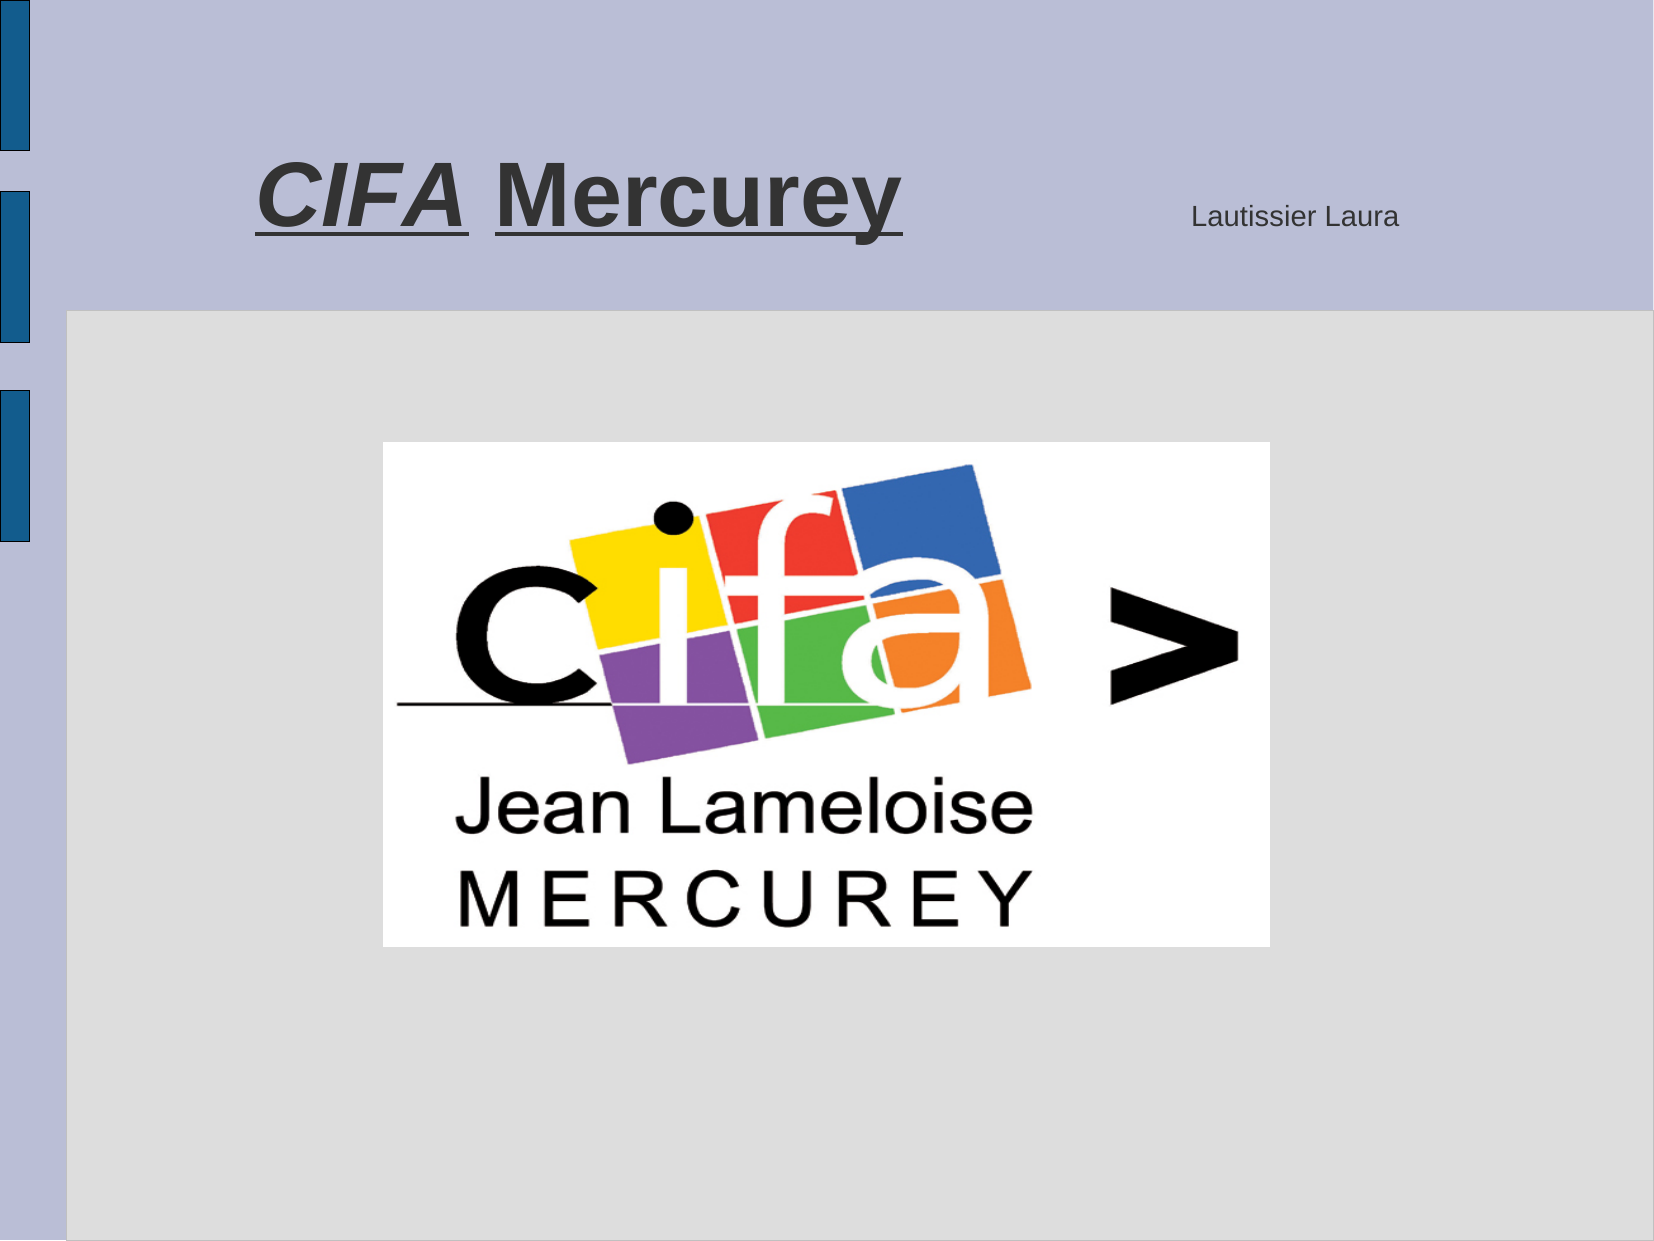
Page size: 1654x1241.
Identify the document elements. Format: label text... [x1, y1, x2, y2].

picture [383, 442, 1270, 947]
title CIFA Mercurey Lautissier Laura [121, 91, 1534, 299]
